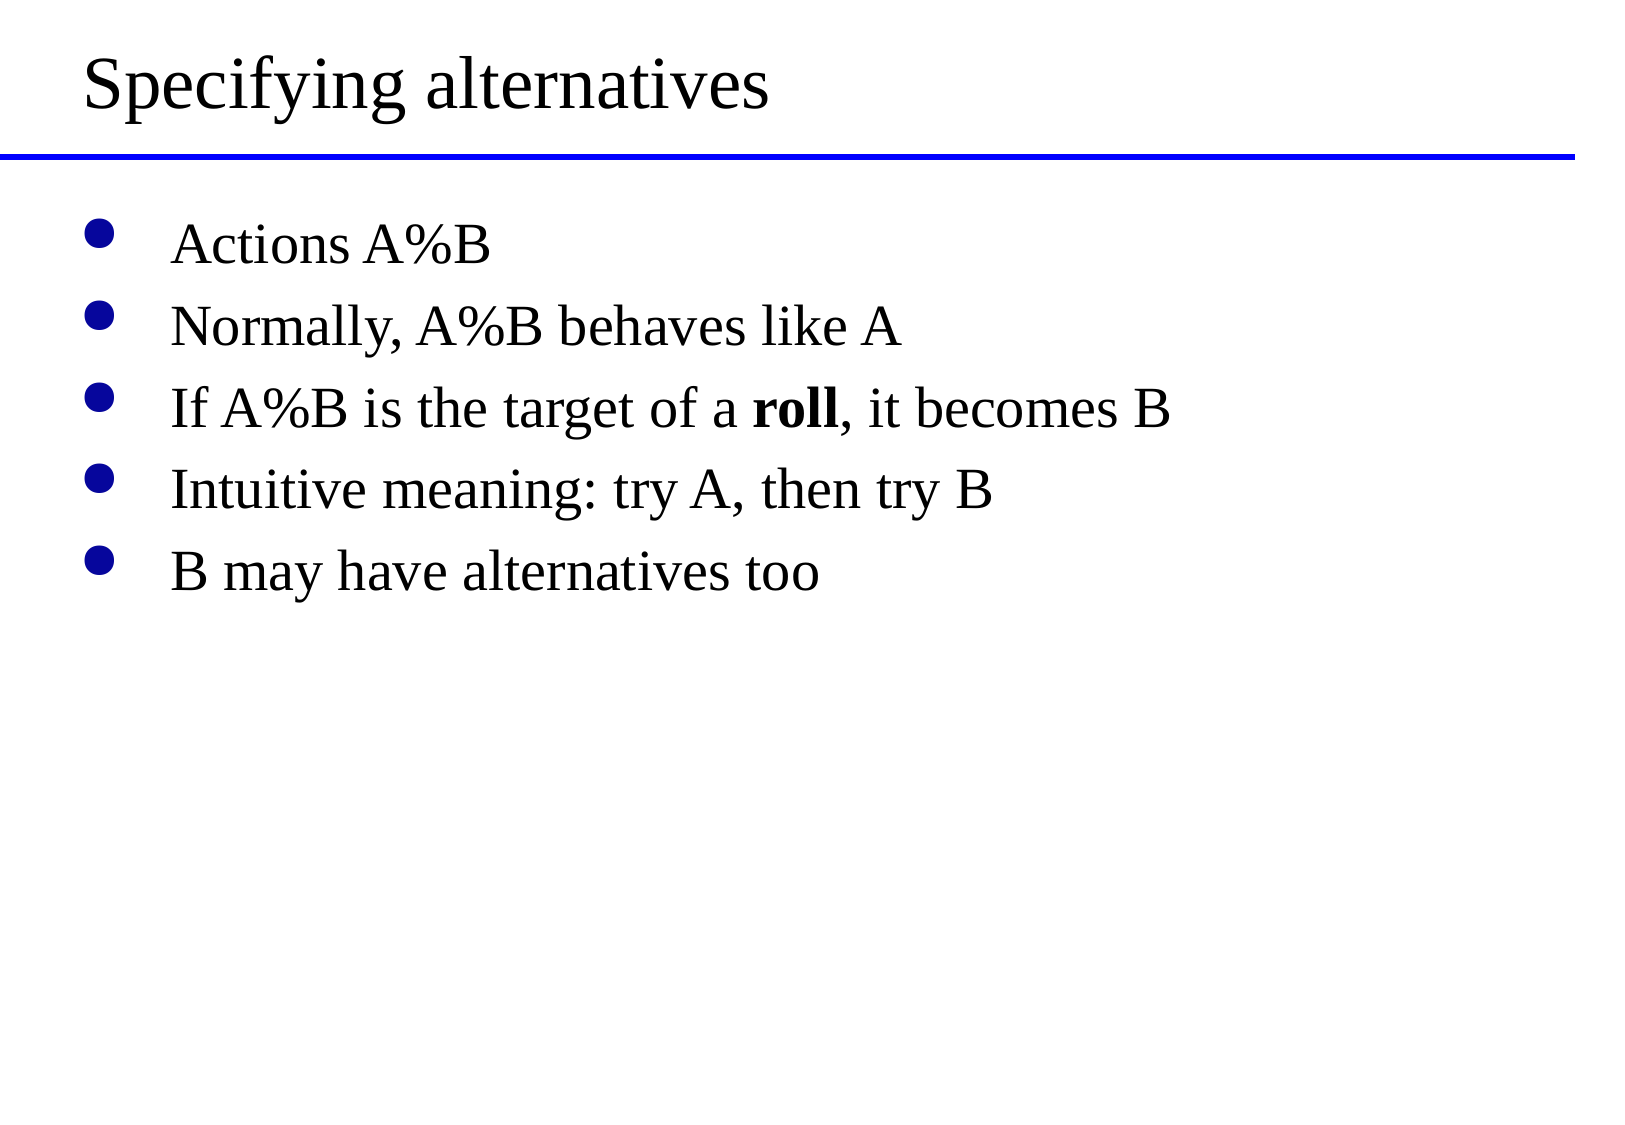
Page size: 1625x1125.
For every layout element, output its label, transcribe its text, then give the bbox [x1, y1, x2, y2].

list Actions A%B Normally, A%B behaves like A If A%B is the target of a roll, it becomes B Intuitive meaning: try A, then try B B may have alternatives too [67, 198, 1478, 1061]
title Specifying alternatives [67, 27, 1544, 131]
